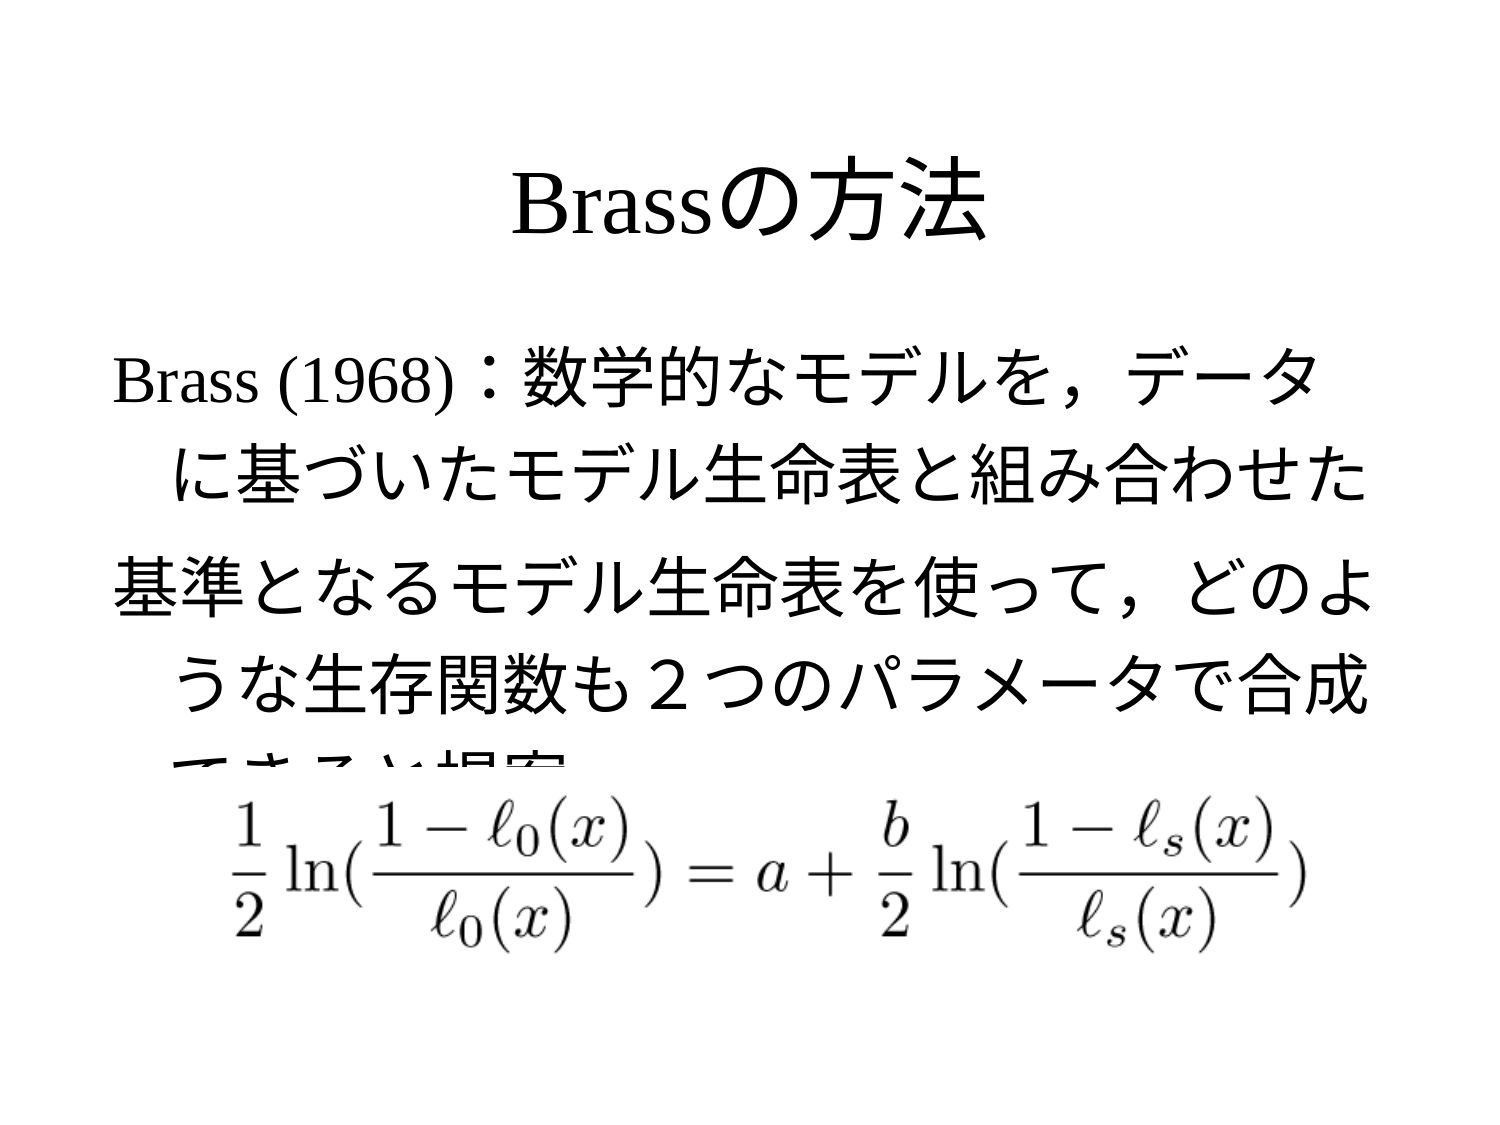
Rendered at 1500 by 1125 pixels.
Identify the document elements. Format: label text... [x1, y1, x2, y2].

picture [191, 767, 1329, 975]
title Brassの方法 [112, 76, 1388, 312]
list Brass (1968)：数学的なモデルを，データに基づいたモデル生命表と組み合わせた 基準となるモデル生命表を使って，どのような生存関数も２つのパラメータで合成できると提案 [112, 324, 1388, 739]
